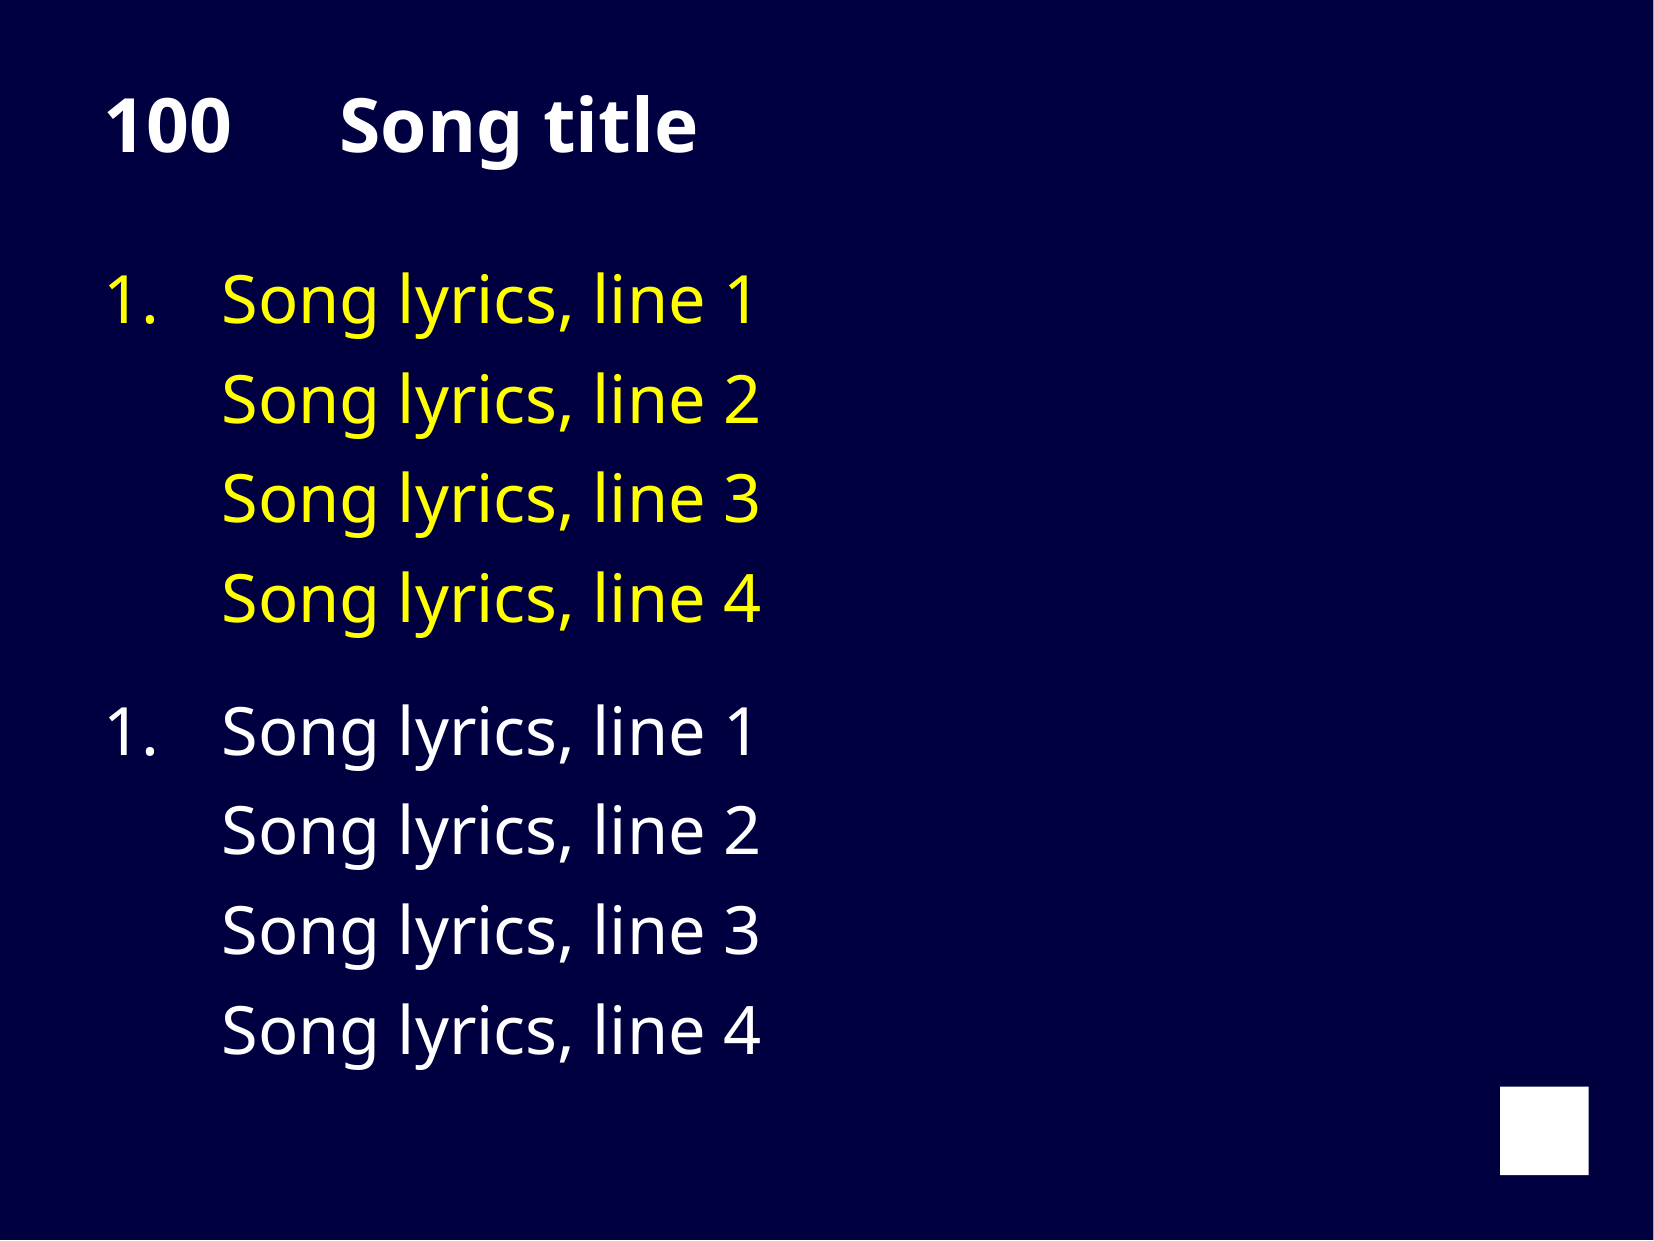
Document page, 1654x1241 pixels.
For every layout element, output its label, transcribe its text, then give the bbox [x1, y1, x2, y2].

text_box 1. Song lyrics, line 1 Song lyrics, line 2 Song lyrics, line 3 Song lyrics, line 4 [88, 667, 1565, 1152]
text_box 100 Song title [88, 64, 1565, 135]
text_box [1500, 1086, 1589, 1176]
text_box 1. Song lyrics, line 1 Song lyrics, line 2 Song lyrics, line 3 Song lyrics, line 4 [88, 135, 1565, 621]
